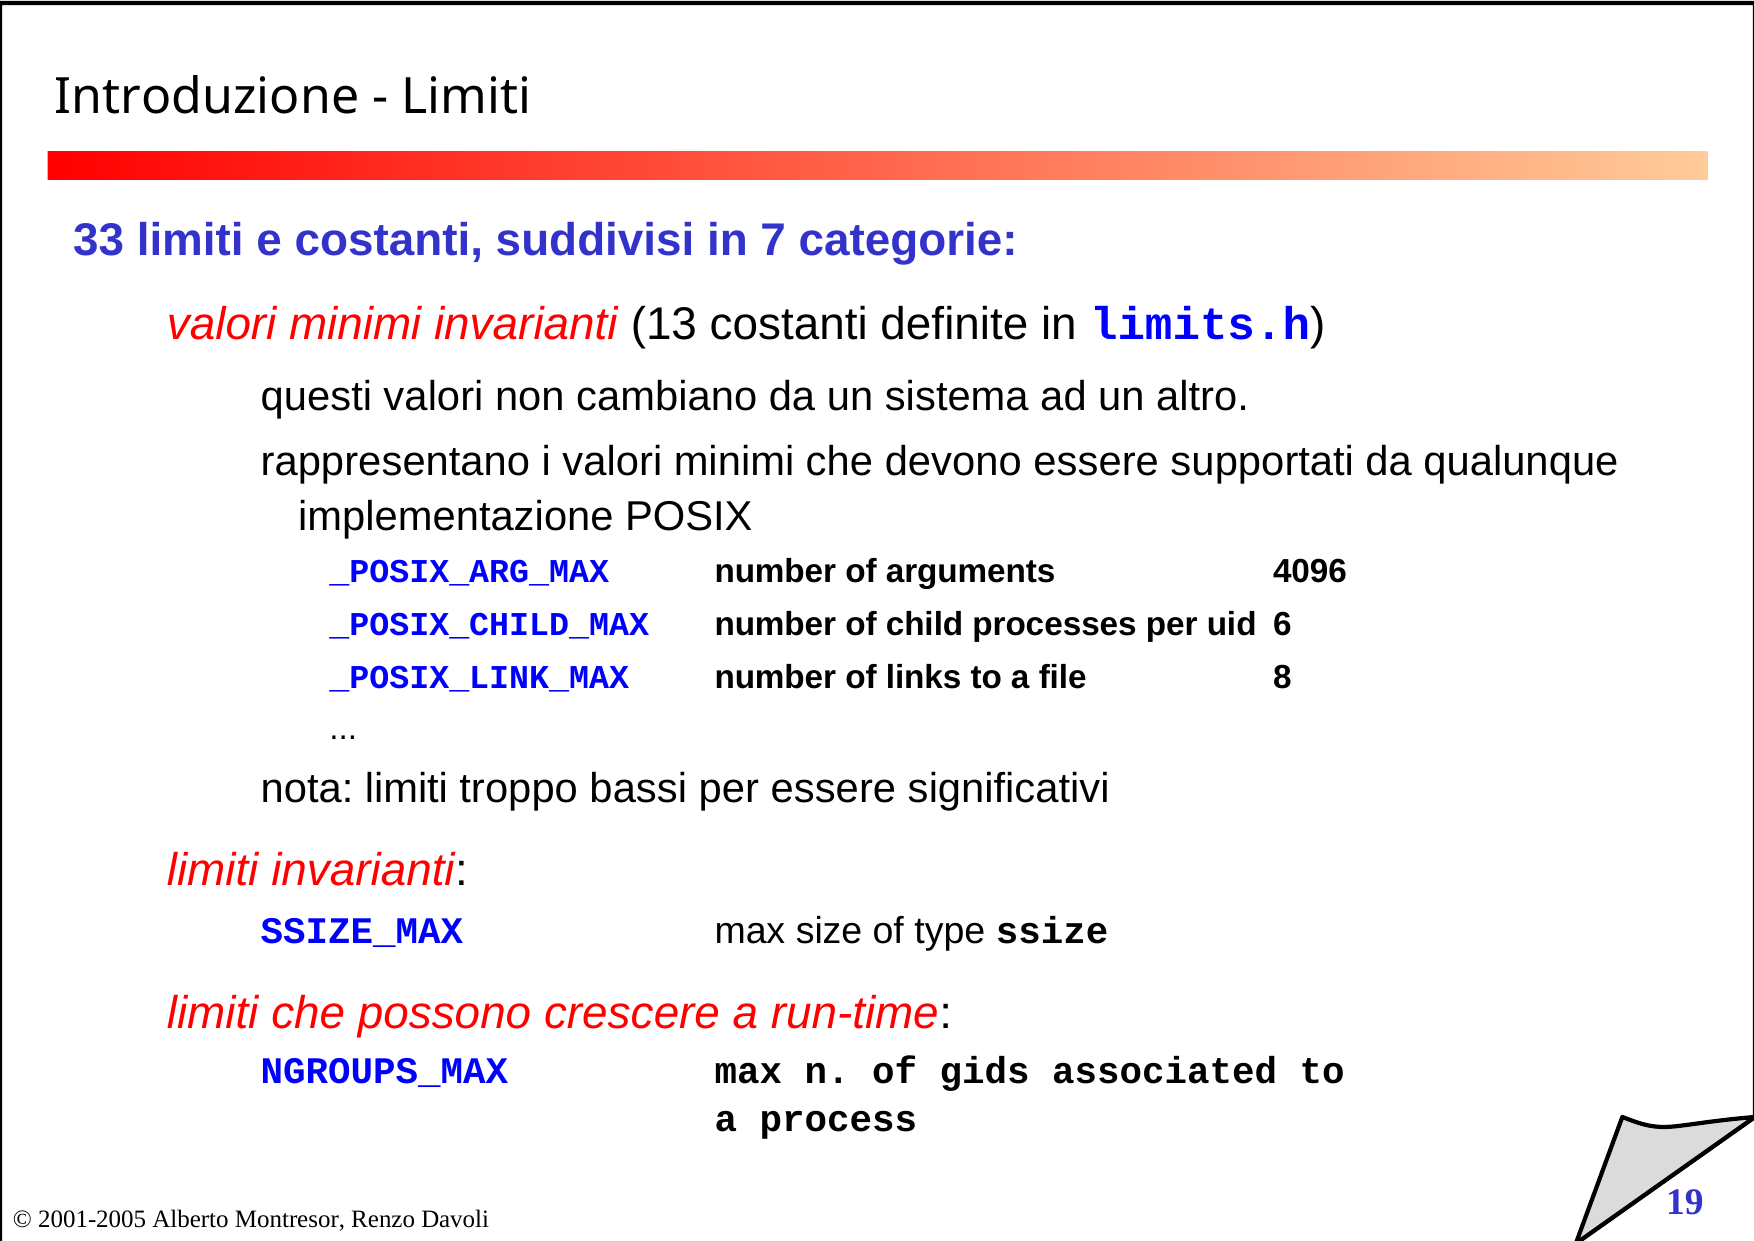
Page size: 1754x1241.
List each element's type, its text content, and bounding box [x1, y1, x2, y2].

title Introduzione - Limiti [40, 8, 1714, 185]
list 33 limiti e costanti, suddivisi in 7 categorie: valori minimi invarianti (13 costanti definite in limits.h) questi valori non cambiano da un sistema ad un altro. rappresentano i valori minimi che devono essere supportati da qualunque implementazione POSIX _POSIX_ARG_MAX number of arguments 4096 _POSIX_CHILD_MAX number of child processes per uid 6 _POSIX_LINK_MAX number of links to a file 8 ... nota: limiti troppo bassi per essere significativi limiti invarianti: SSIZE_MAX max size of type ssize limiti che possono crescere a run-time: NGROUPS_MAX max n. of gids associated to a process [58, 206, 1696, 1151]
